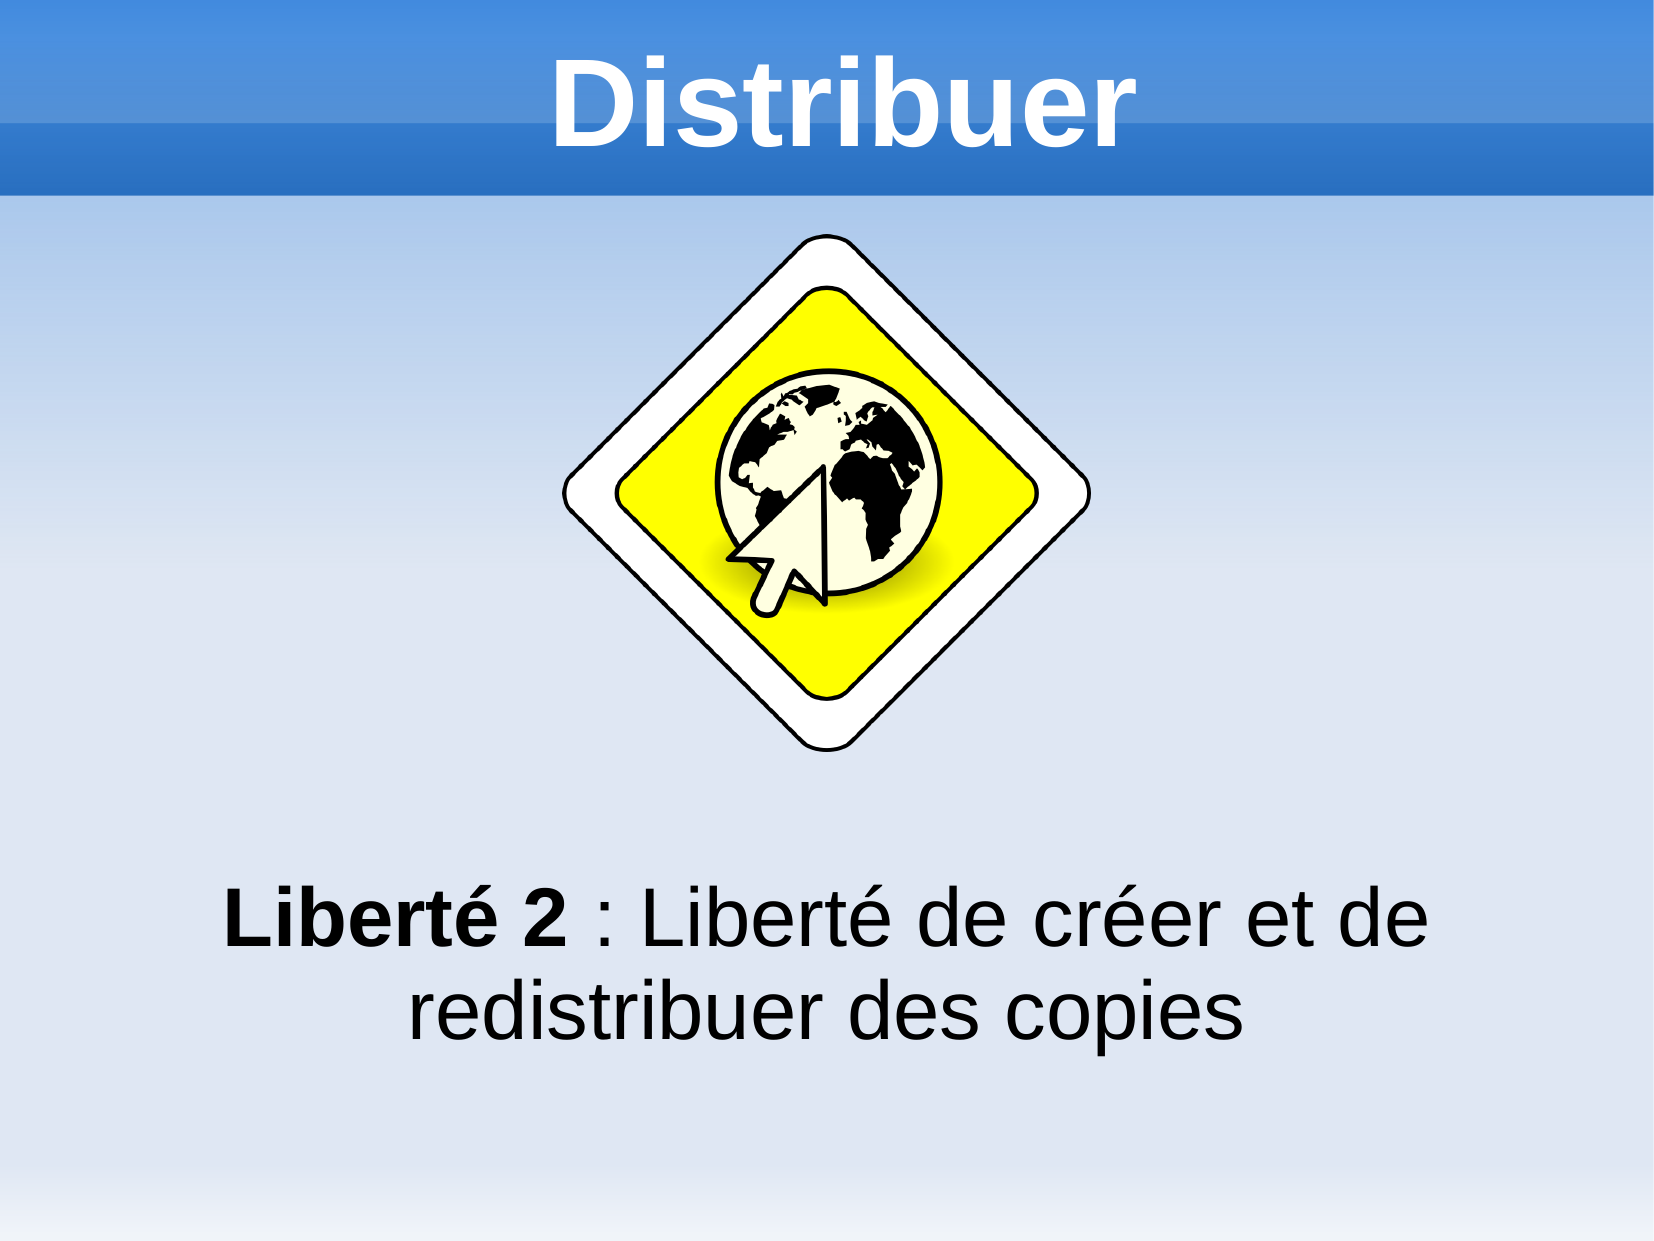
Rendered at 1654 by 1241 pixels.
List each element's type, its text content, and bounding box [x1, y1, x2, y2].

title Distribuer [76, 0, 1565, 208]
picture [0, 0, 1654, 1241]
text_box Liberté 2 : Liberté de créer et de redistribuer des copies [200, 864, 1453, 1090]
